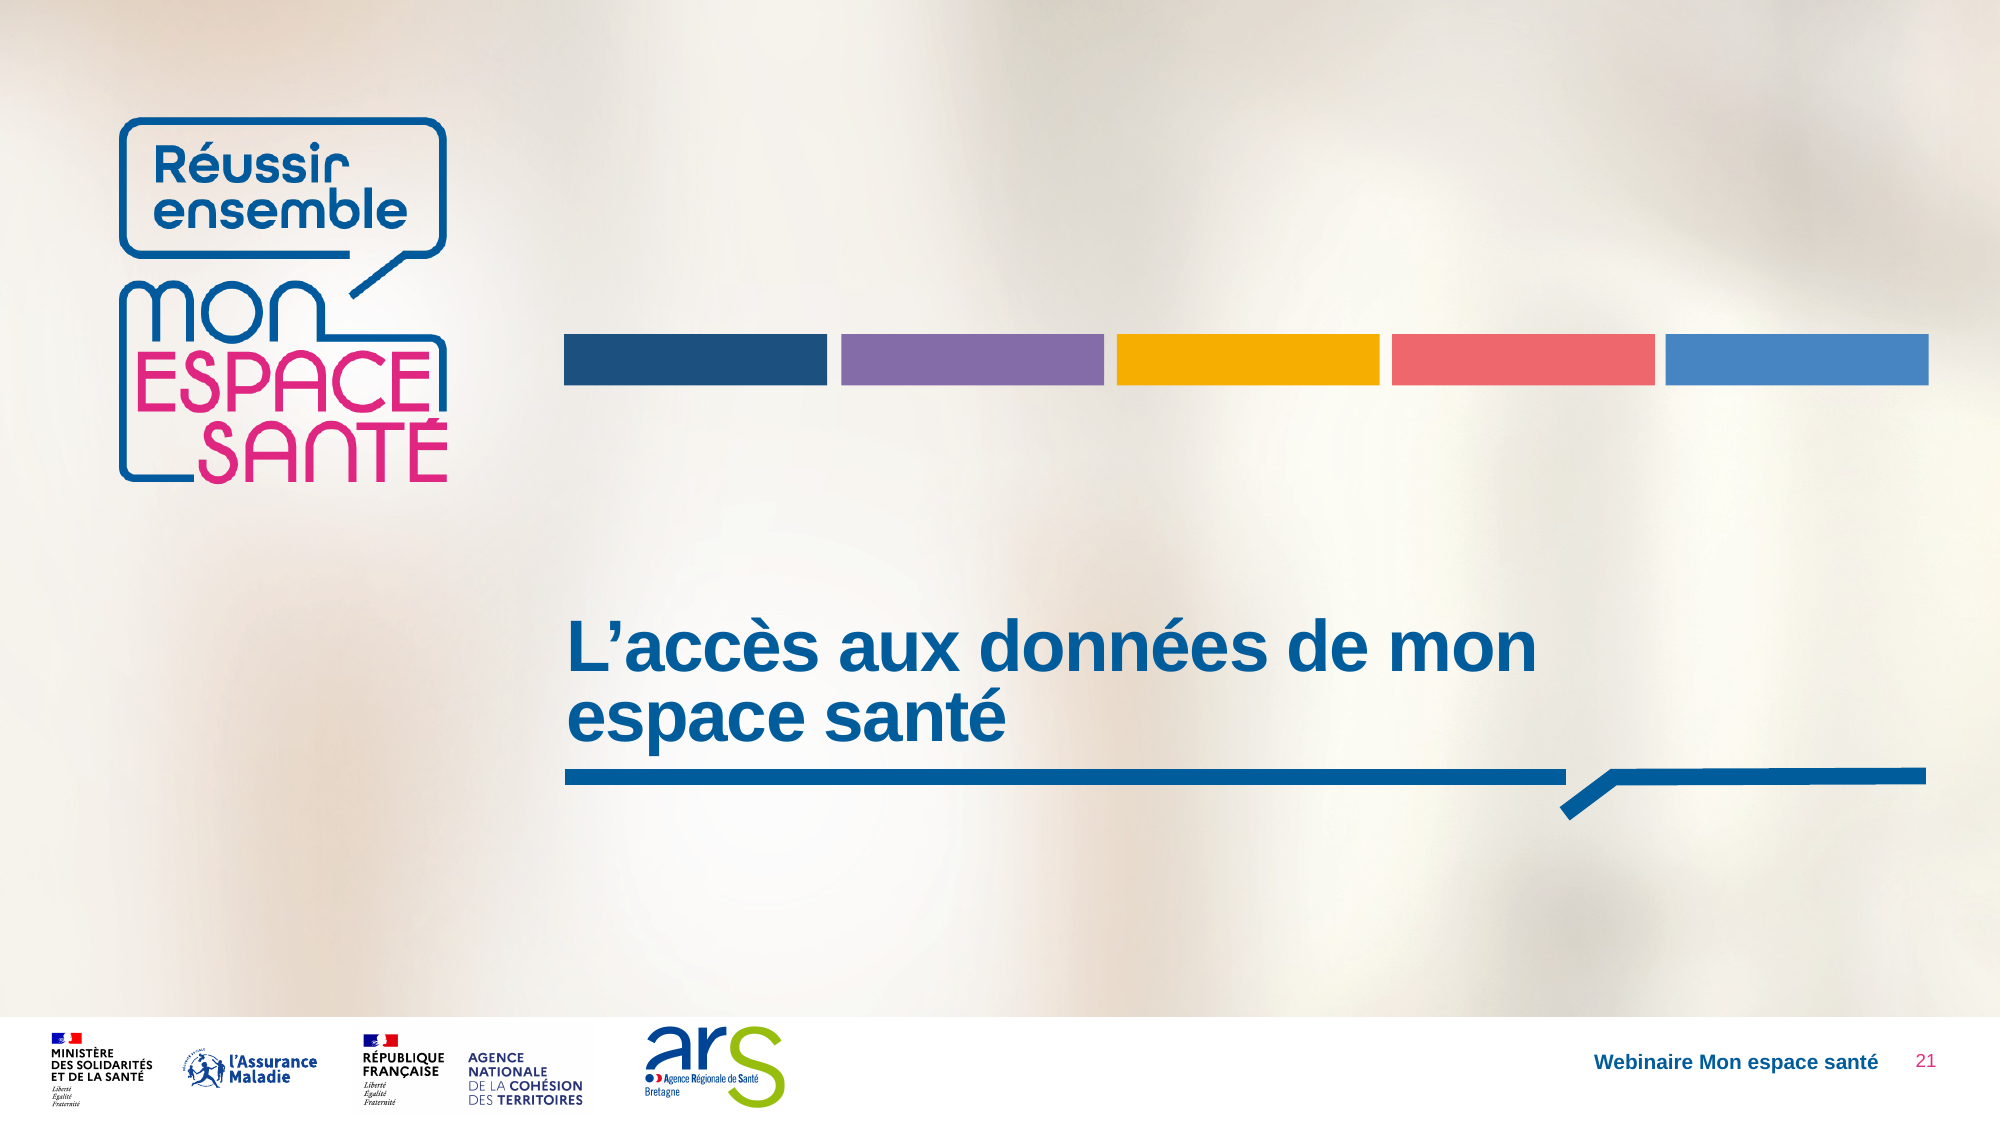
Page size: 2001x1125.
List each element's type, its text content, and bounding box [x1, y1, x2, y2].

picture [645, 1026, 785, 1108]
text_box [1665, 334, 1929, 386]
text_box [1392, 334, 1655, 386]
picture [351, 1022, 594, 1117]
picture [41, 1022, 163, 1117]
picture [0, 0, 2000, 1017]
text_box Webinaire Mon espace santé [1272, 1040, 1887, 1093]
title L’accès aux données de mon espace santé [558, 443, 1587, 764]
text_box [1116, 334, 1380, 386]
text_box [564, 334, 828, 386]
text_box [841, 334, 1105, 386]
